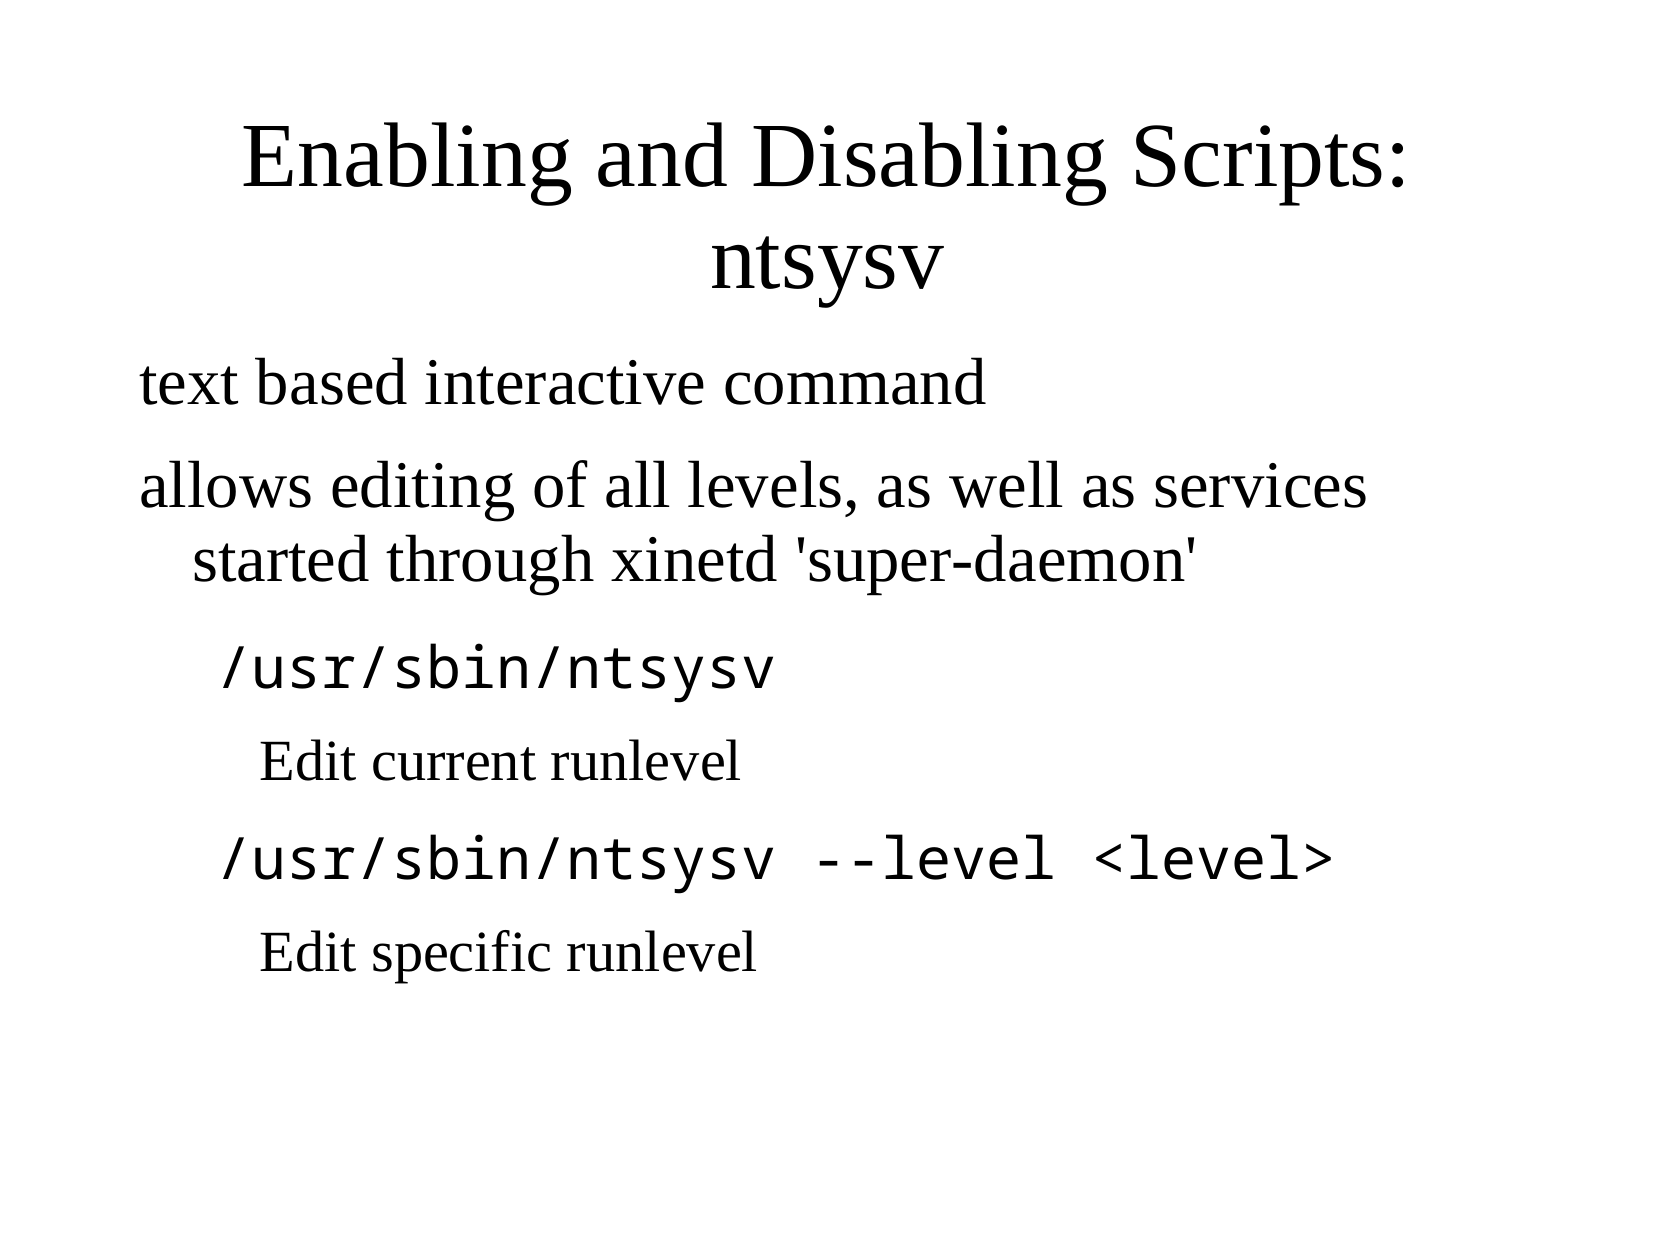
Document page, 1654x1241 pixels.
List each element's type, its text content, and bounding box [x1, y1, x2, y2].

list text based interactive command allows editing of all levels, as well as services started through xinetd 'super-daemon' /usr/sbin/ntsysv Edit current runlevel /usr/sbin/ntsysv --level <level> Edit specific runlevel [121, 344, 1534, 1127]
title Enabling and Disabling Scripts: ntsysv [121, 79, 1534, 334]
